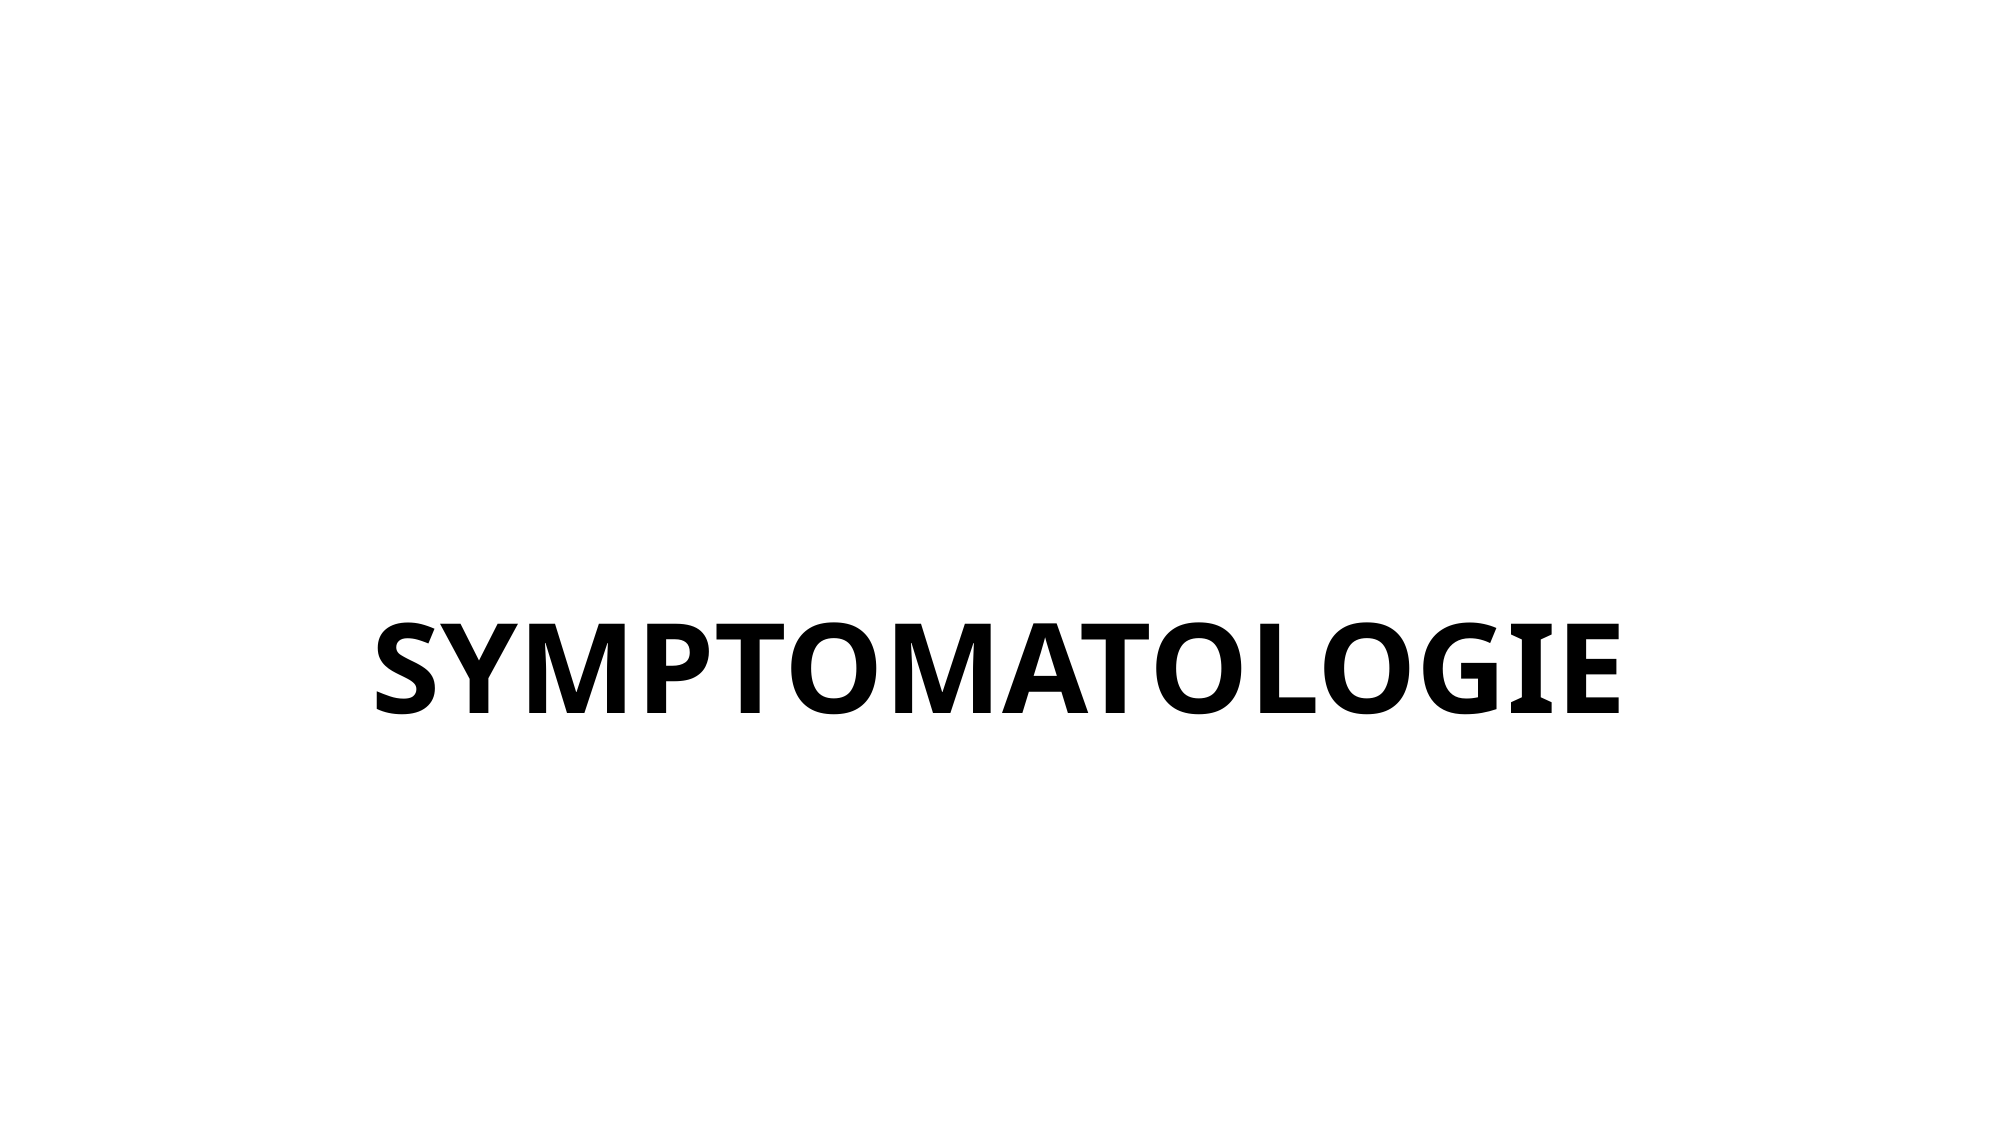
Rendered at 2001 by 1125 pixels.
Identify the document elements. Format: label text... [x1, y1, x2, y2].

title SYMPTOMATOLOGIE [136, 280, 1862, 749]
